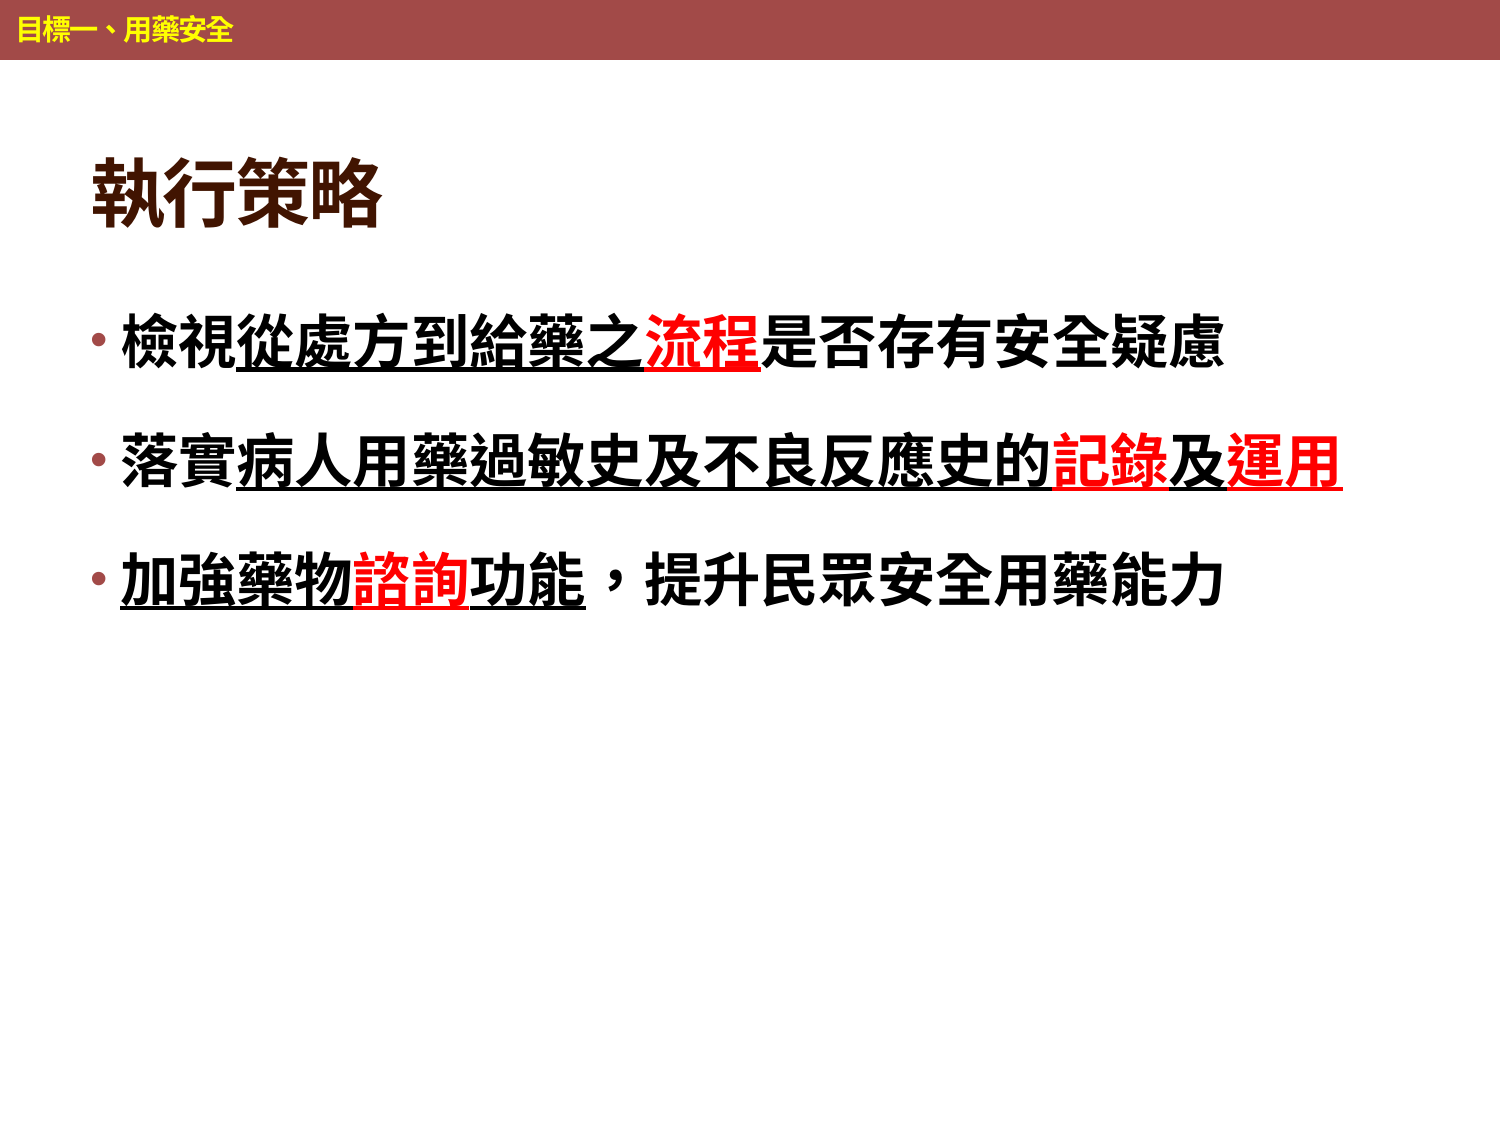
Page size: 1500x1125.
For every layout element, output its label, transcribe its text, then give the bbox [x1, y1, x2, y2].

list 檢視從處方到給藥之流程是否存有安全疑慮 落實病人用藥過敏史及不良反應史的記錄及運用 加強藥物諮詢功能，提升民眾安全用藥能力 [75, 262, 1426, 1063]
text_box 目標一、用藥安全 [0, 4, 250, 54]
title 執行策略 [75, 87, 1426, 251]
